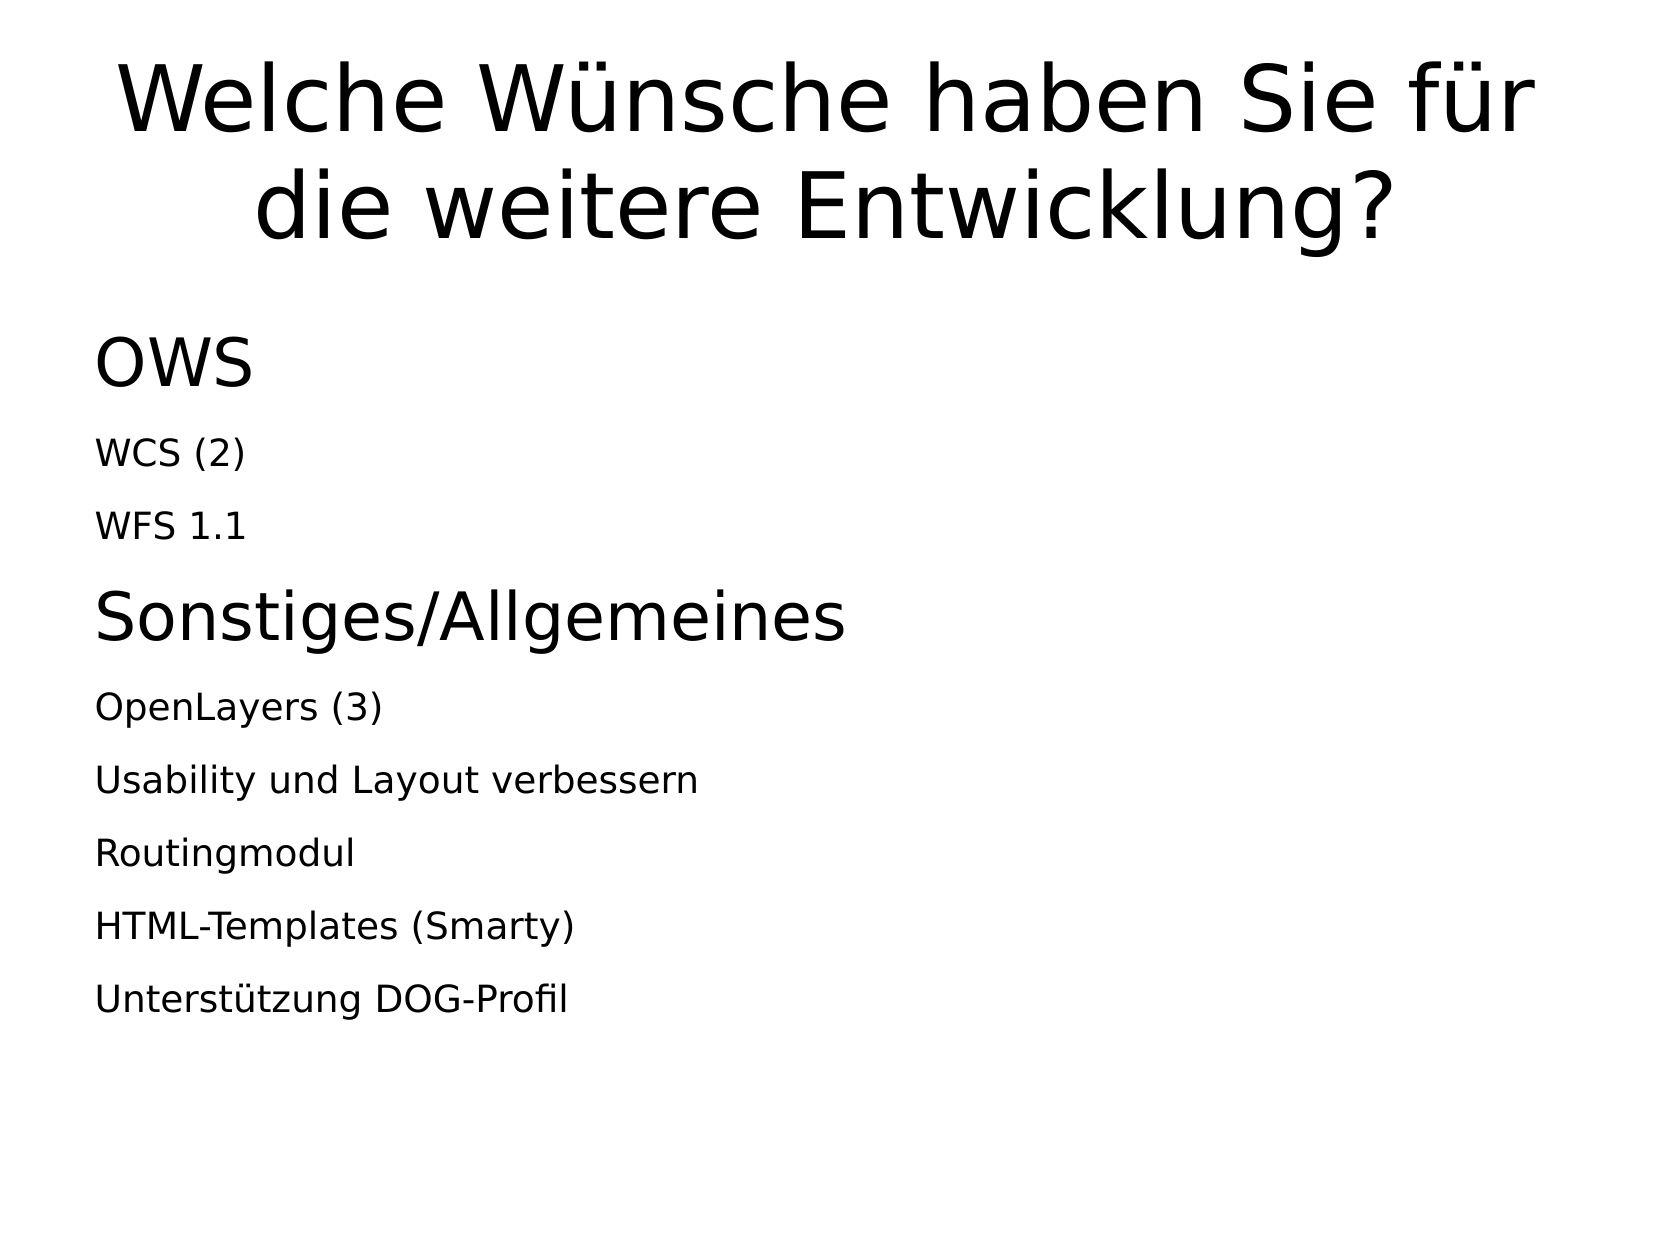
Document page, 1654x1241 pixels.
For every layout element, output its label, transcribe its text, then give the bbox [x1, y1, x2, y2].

title Welche Wünsche haben Sie für die weitere Entwicklung? [82, 45, 1571, 261]
list OWS WCS (2) WFS 1.1 Sonstiges/Allgemeines OpenLayers (3) Usability und Layout verbessern Routingmodul HTML-Templates (Smarty) Unterstützung DOG-Profil [76, 324, 1565, 1144]
